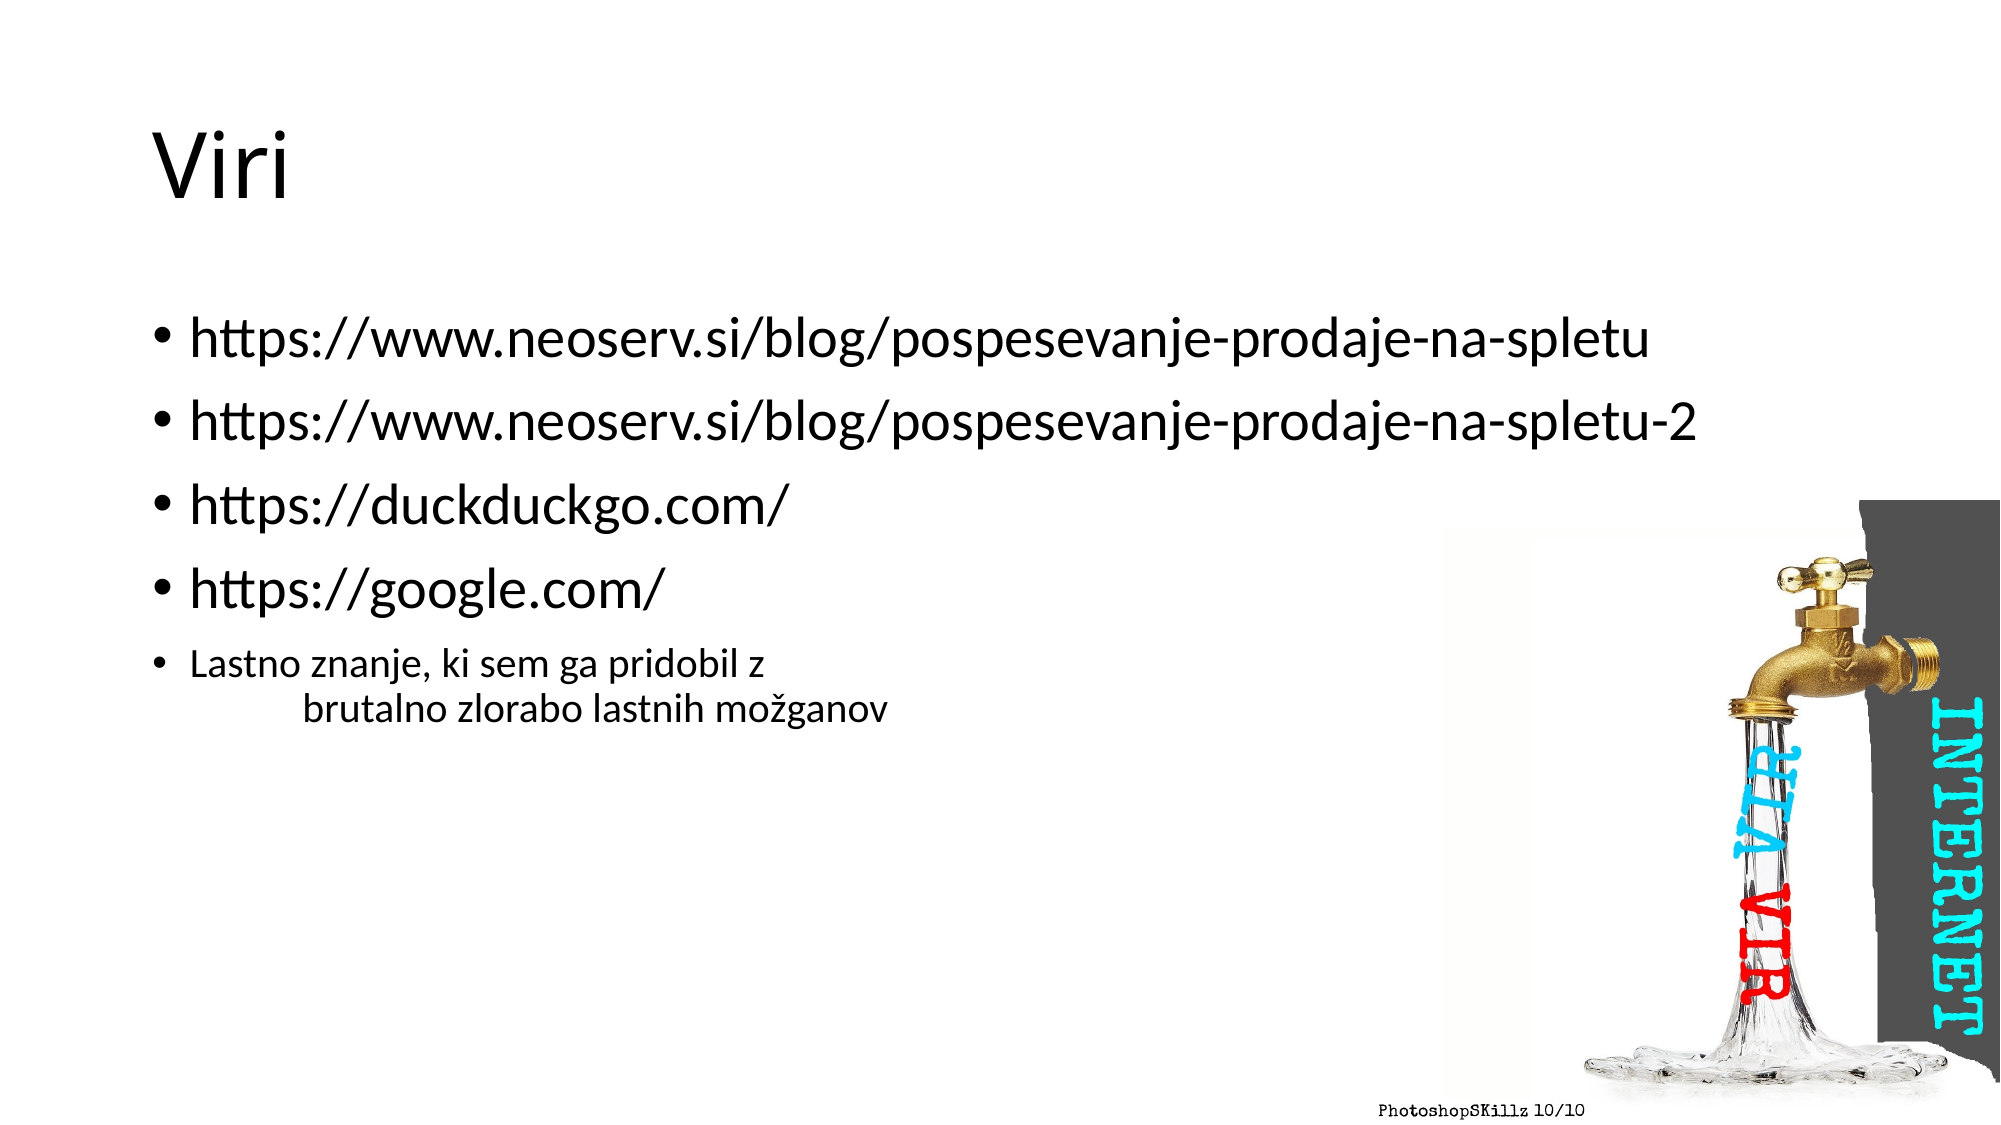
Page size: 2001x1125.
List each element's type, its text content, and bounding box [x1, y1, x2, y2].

title Viri [137, 59, 1863, 278]
picture [1375, 500, 2000, 1125]
list https://www.neoserv.si/blog/pospesevanje-prodaje-na-spletu https://www.neoserv.si/blog/pospesevanje-prodaje-na-spletu-2 https://duckduckgo.com/ https://google.com/ Lastno znanje, ki sem ga pridobil z brutalno zlorabo lastnih možganov [137, 299, 1863, 1014]
